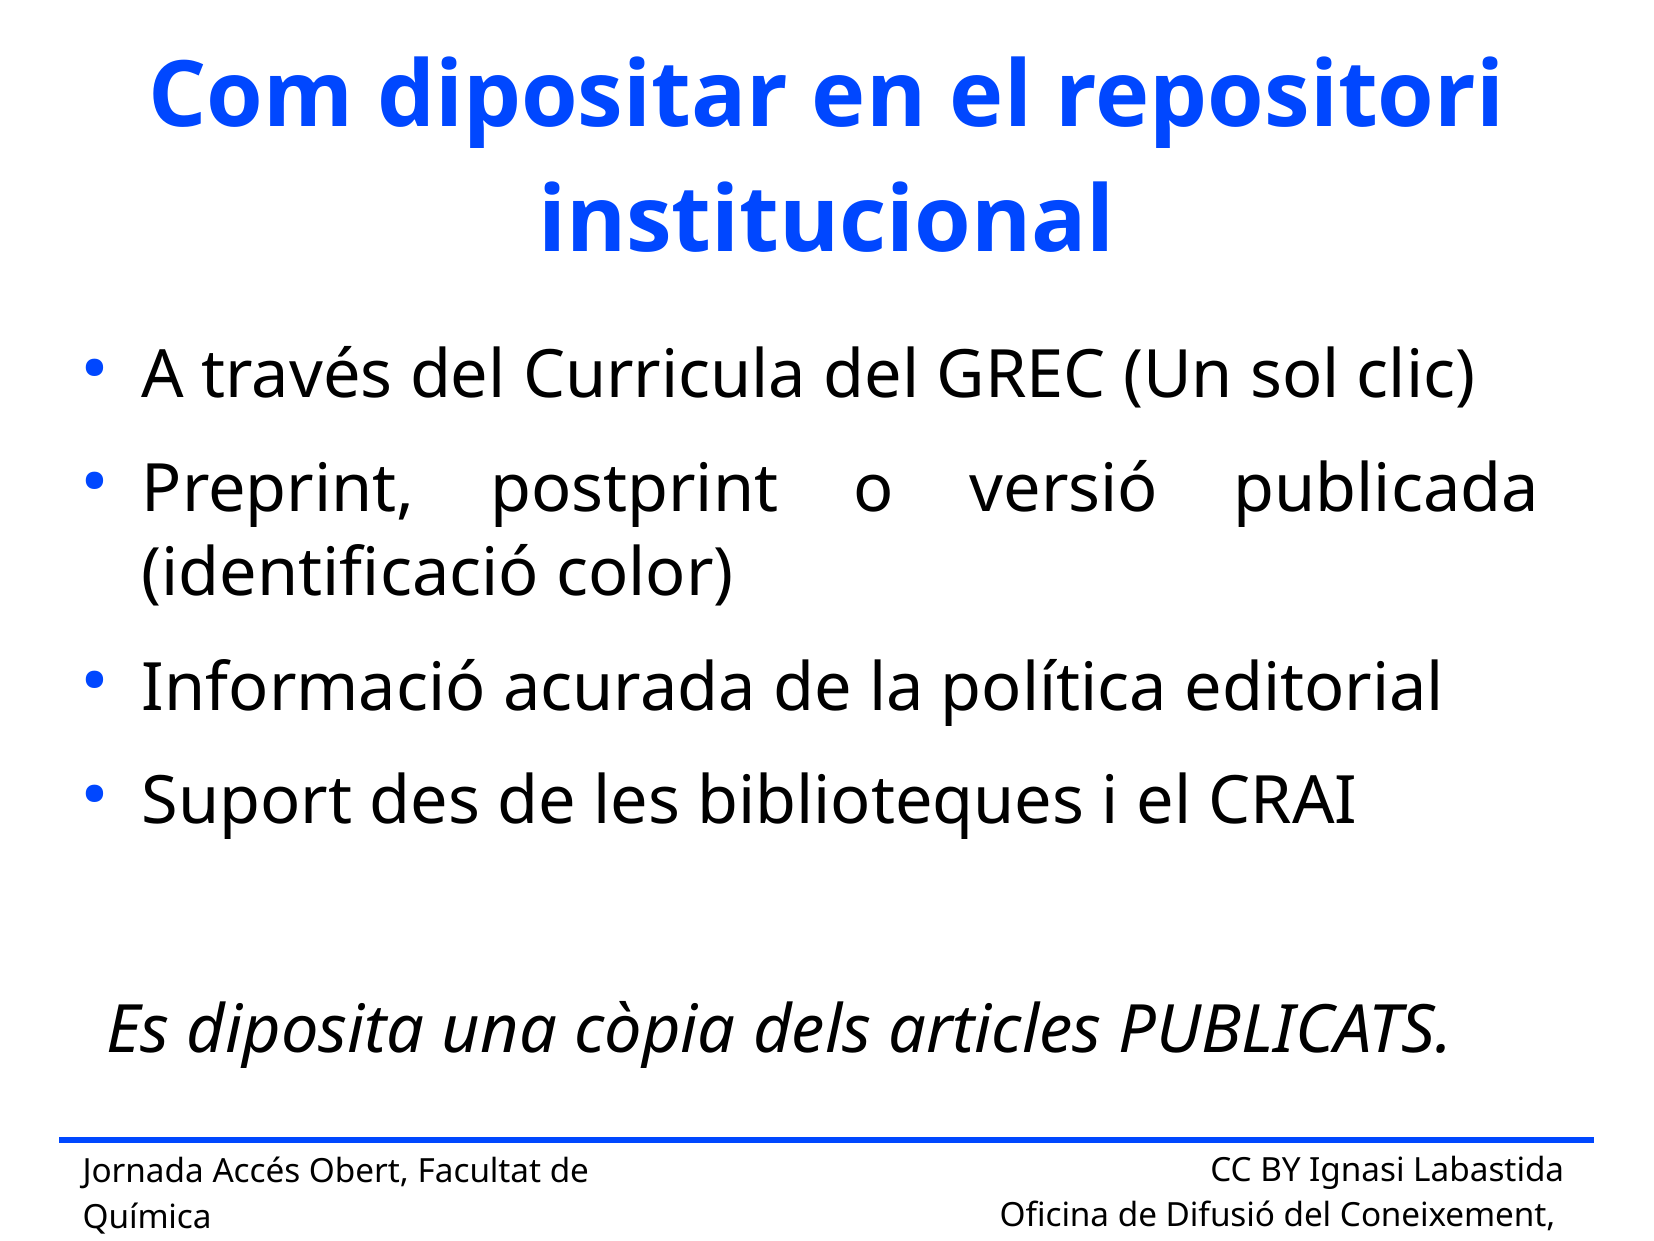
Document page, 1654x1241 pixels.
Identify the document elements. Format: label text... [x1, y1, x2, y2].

title Com dipositar en el repositori institucional [82, 49, 1571, 257]
subtitle A través del Curricula del GREC (Un sol clic) Preprint, postprint o versió publicada (identificació color) Informació acurada de la política editorial Suport des de les biblioteques i el CRAI Es diposita una còpia dels articles PUBLICATS. [82, 290, 1571, 1109]
